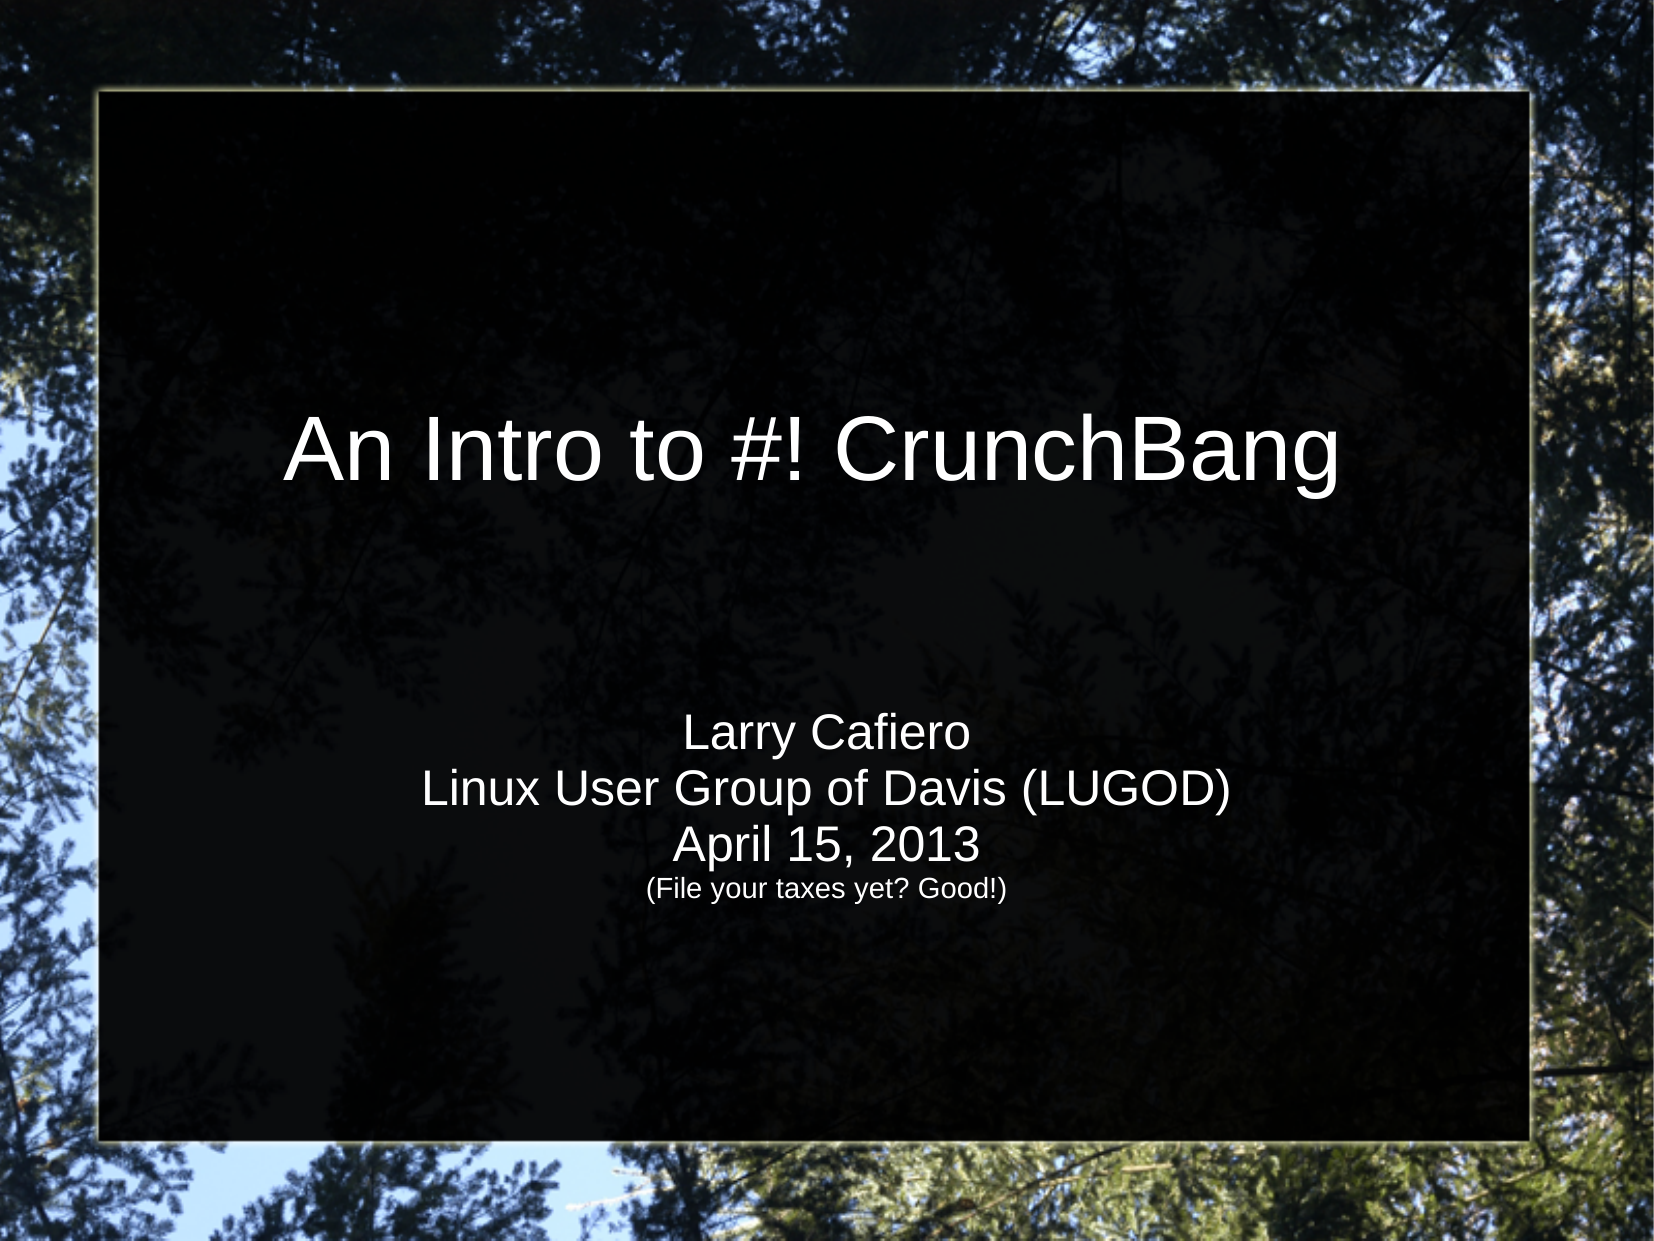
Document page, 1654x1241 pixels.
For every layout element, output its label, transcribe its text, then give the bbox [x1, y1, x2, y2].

picture [0, 0, 1654, 1241]
title An Intro to #! CrunchBang Larry Cafiero Linux User Group of Davis (LUGOD) April 15, 2013 (File your taxes yet? Good!) [82, 396, 1571, 1008]
